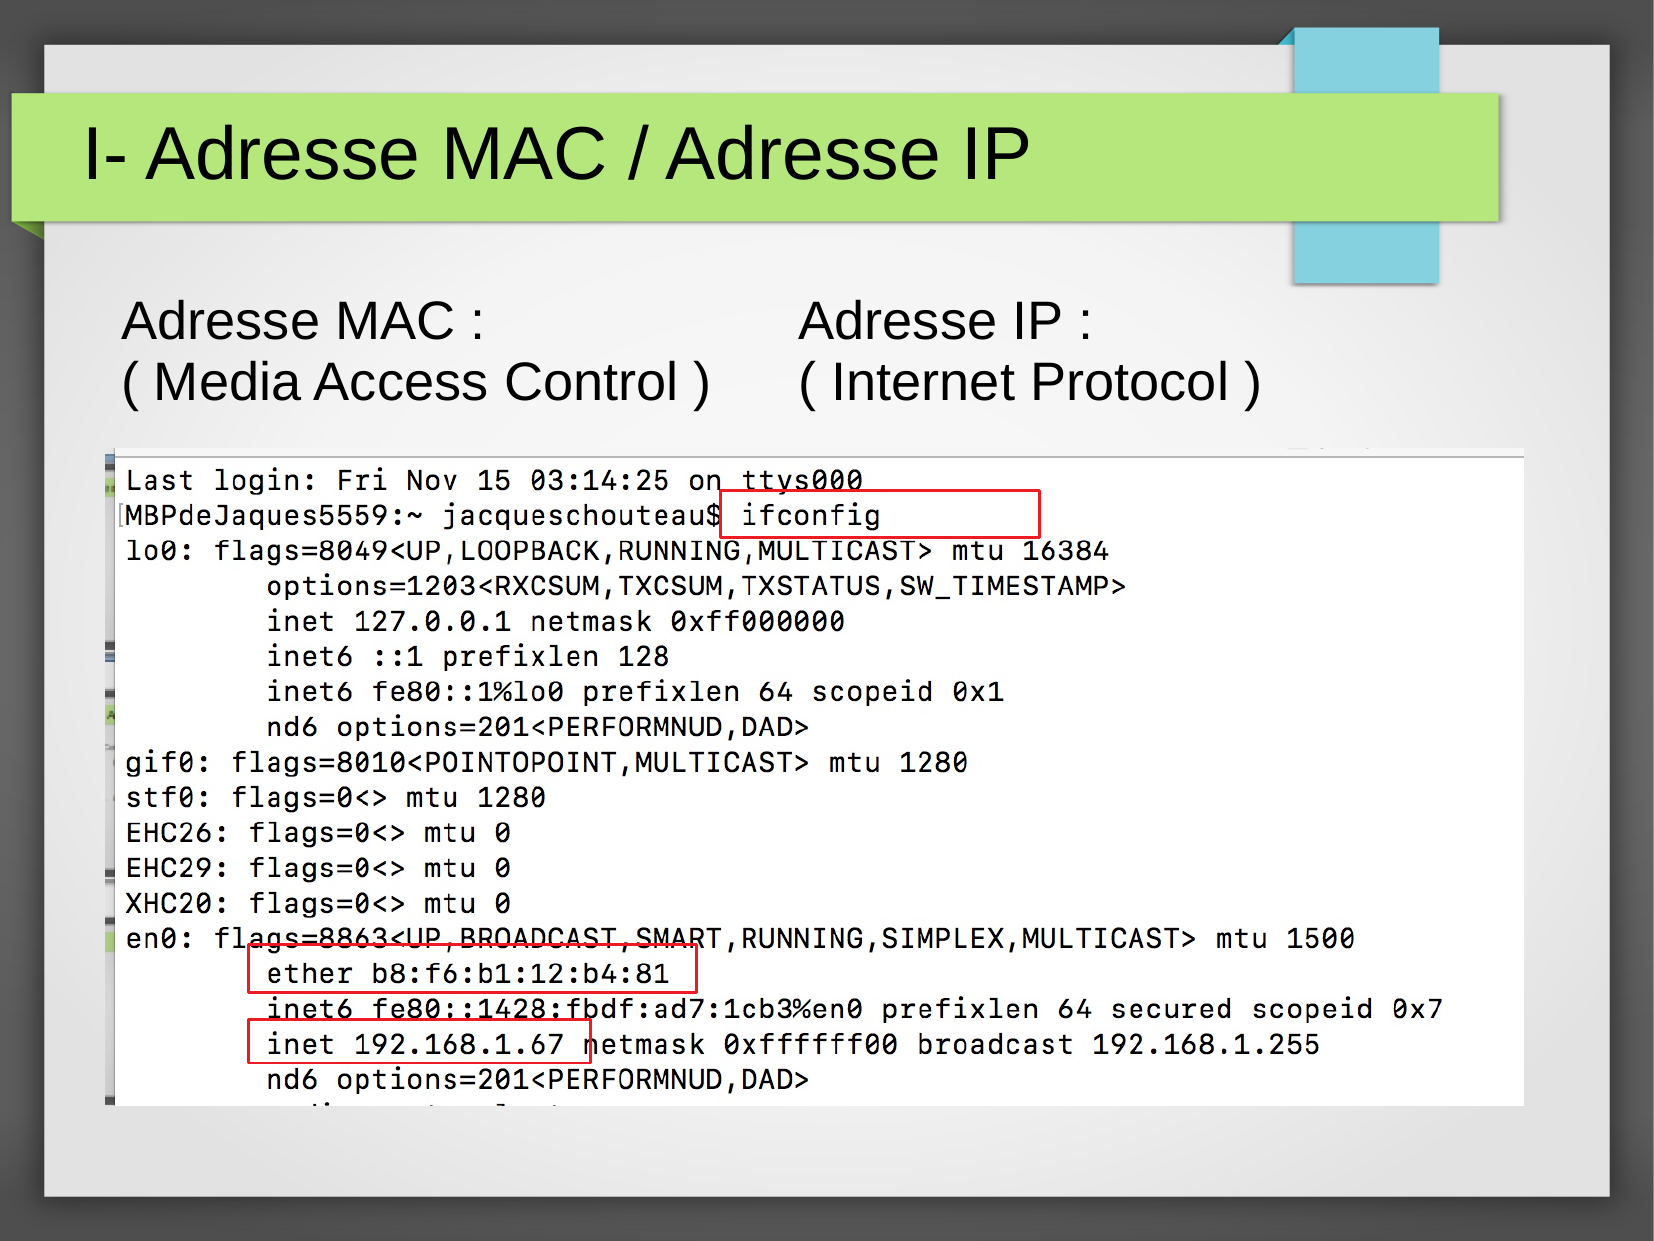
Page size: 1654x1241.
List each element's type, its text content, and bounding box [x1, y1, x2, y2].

picture [0, 0, 1654, 1241]
title I- Adresse MAC / Adresse IP [82, 94, 1264, 213]
text_box Adresse IP : ( Internet Protocol ) [783, 283, 1441, 420]
text_box Adresse MAC : ( Media Access Control ) [106, 283, 733, 426]
